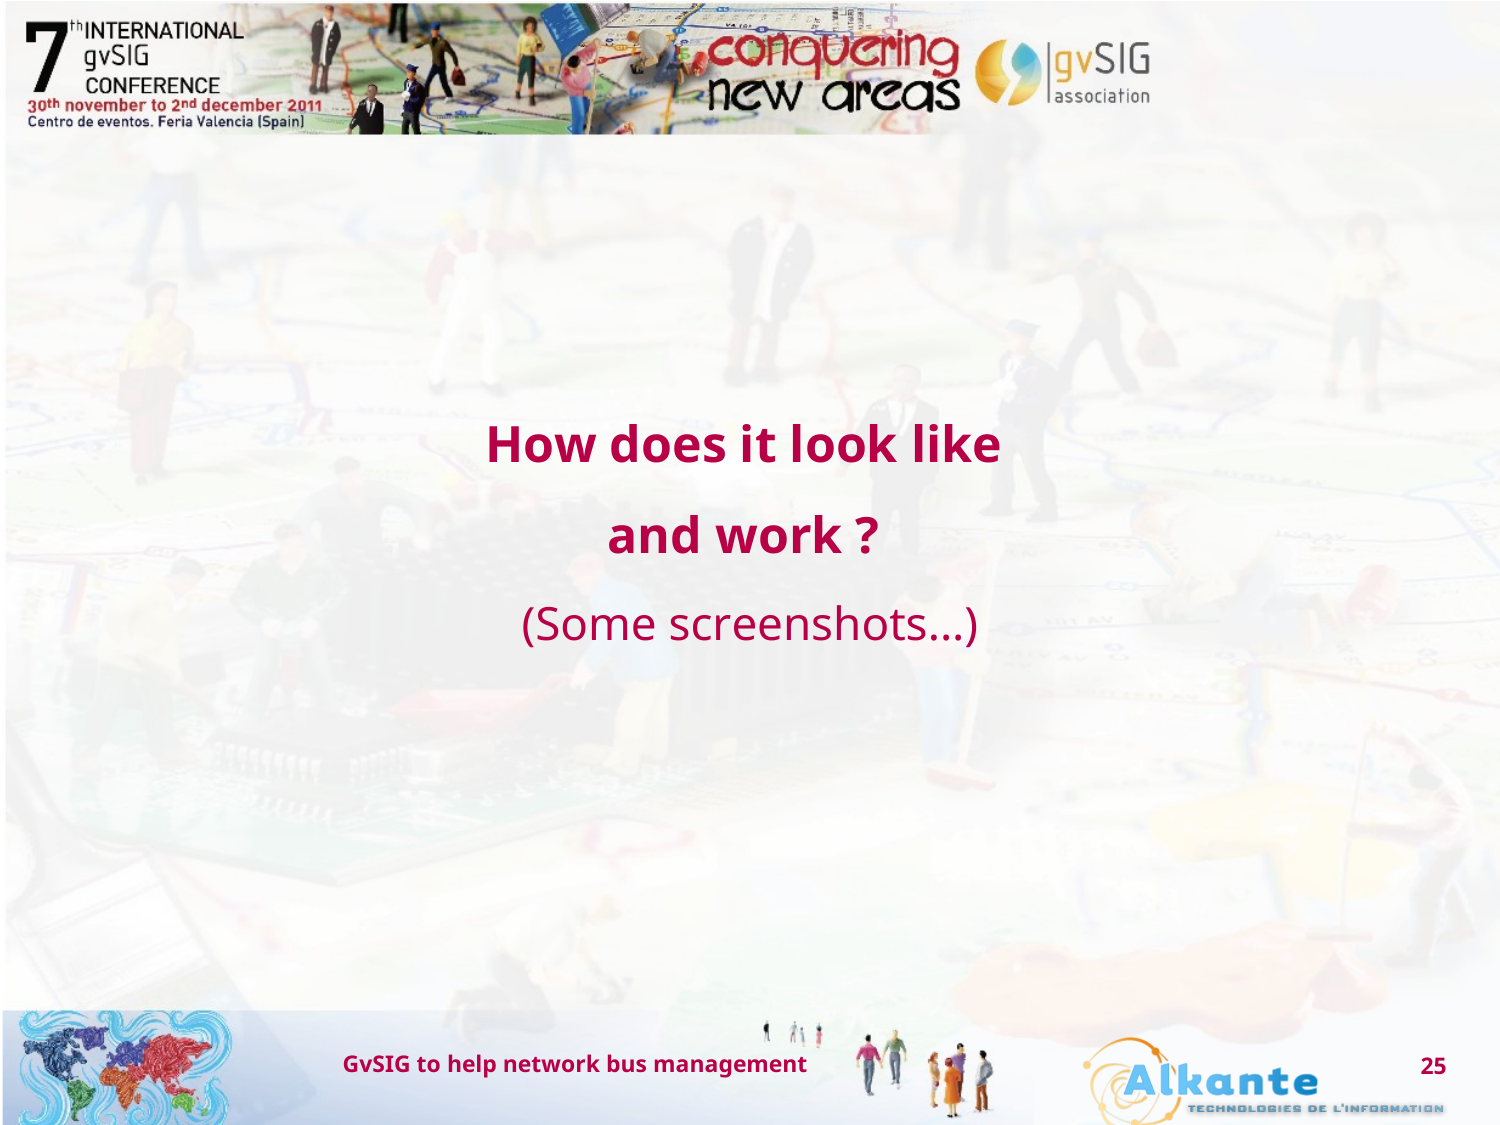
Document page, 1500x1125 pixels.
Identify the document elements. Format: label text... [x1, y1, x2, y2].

subtitle How does it look like and work ? (Some screenshots...) [60, 200, 1440, 943]
picture [2, 1, 1500, 1125]
